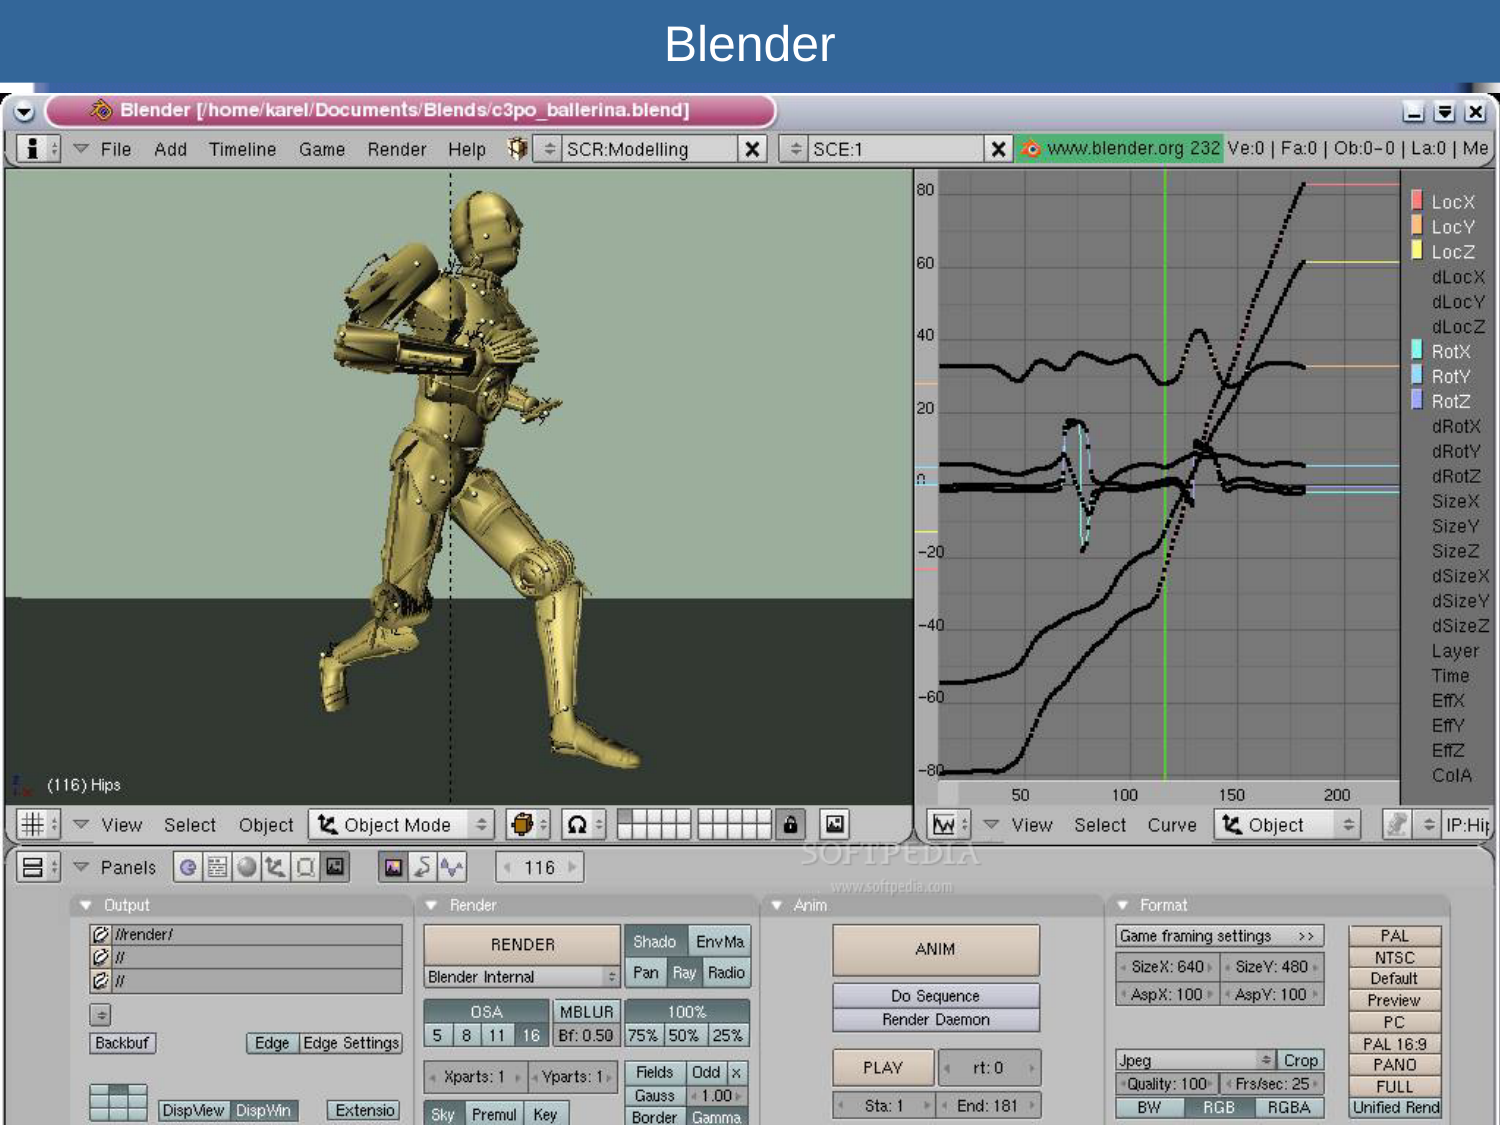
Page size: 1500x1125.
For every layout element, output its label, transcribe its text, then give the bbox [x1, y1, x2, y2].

picture [0, 83, 1500, 1125]
text_box Blender [0, 0, 1500, 83]
